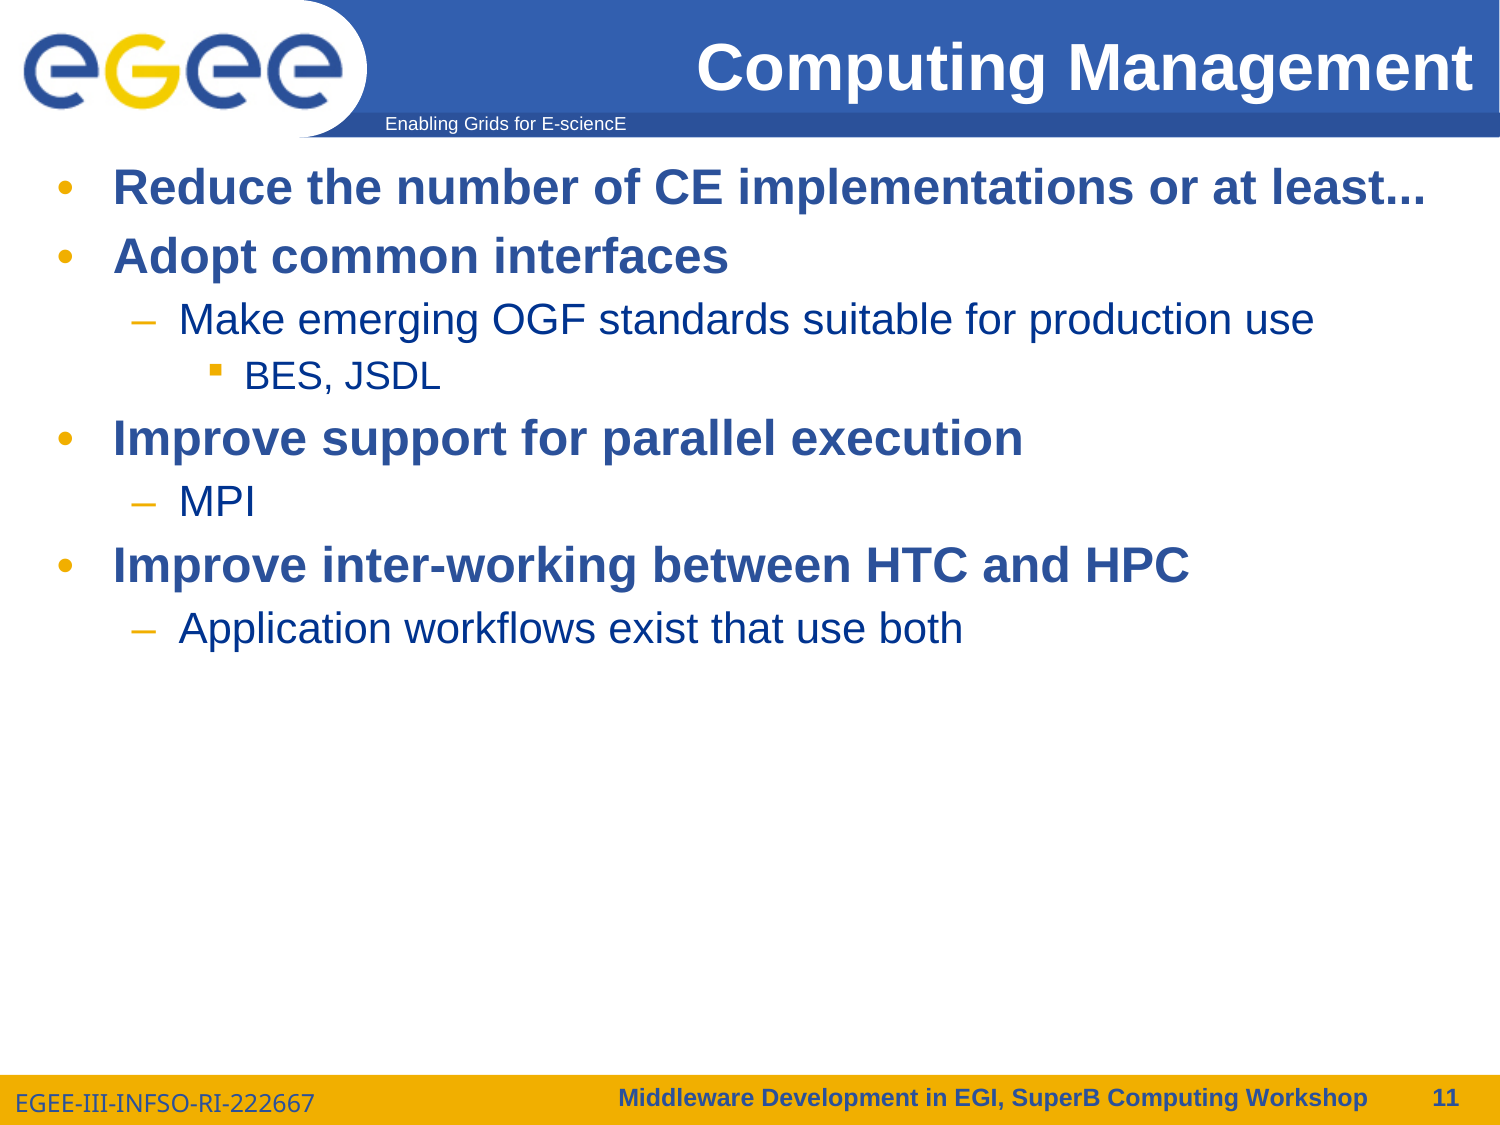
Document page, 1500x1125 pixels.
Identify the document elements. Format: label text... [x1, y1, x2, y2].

picture [18, 30, 349, 112]
title Computing Management [369, 0, 1475, 148]
list Reduce the number of CE implementations or at least... Adopt common interfaces Make emerging OGF standards suitable for production use BES, JSDL Improve support for parallel execution MPI Improve inter-working between HTC and HPC Application workflows exist that use both [56, 159, 1466, 888]
